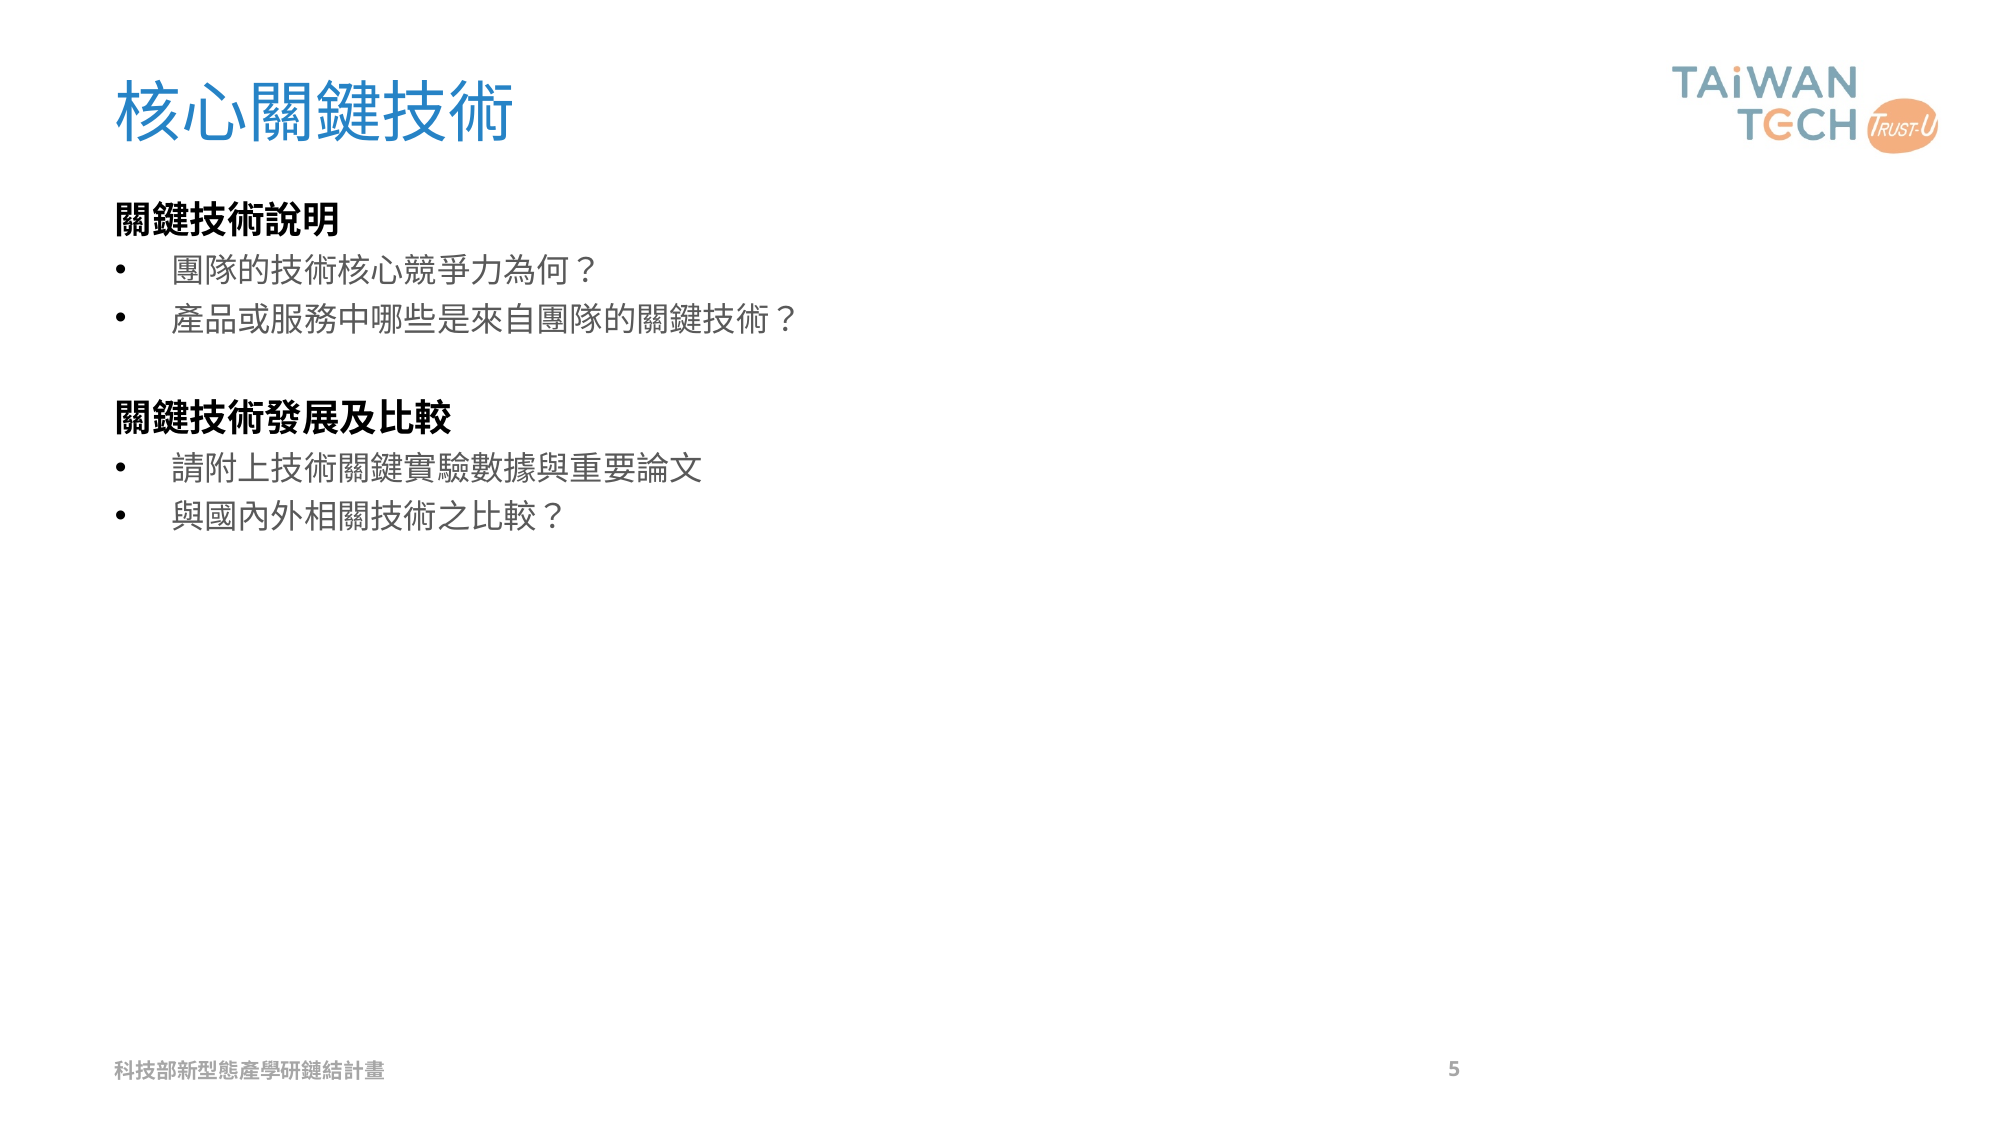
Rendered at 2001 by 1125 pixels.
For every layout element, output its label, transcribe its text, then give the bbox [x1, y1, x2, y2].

text_box 科技部新型態產學研鏈結計畫 [99, 1040, 567, 1101]
list 關鍵技術說明 團隊的技術核心競爭力為何？ 產品或服務中哪些是來自團隊的關鍵技術？ 關鍵技術發展及比較 請附上技術關鍵實驗數據與重要論文 與國內外相關技術之比較？ [99, 188, 1900, 1024]
text_box 4 [1433, 1040, 1900, 1101]
title 核心關鍵技術 [99, 45, 1900, 174]
